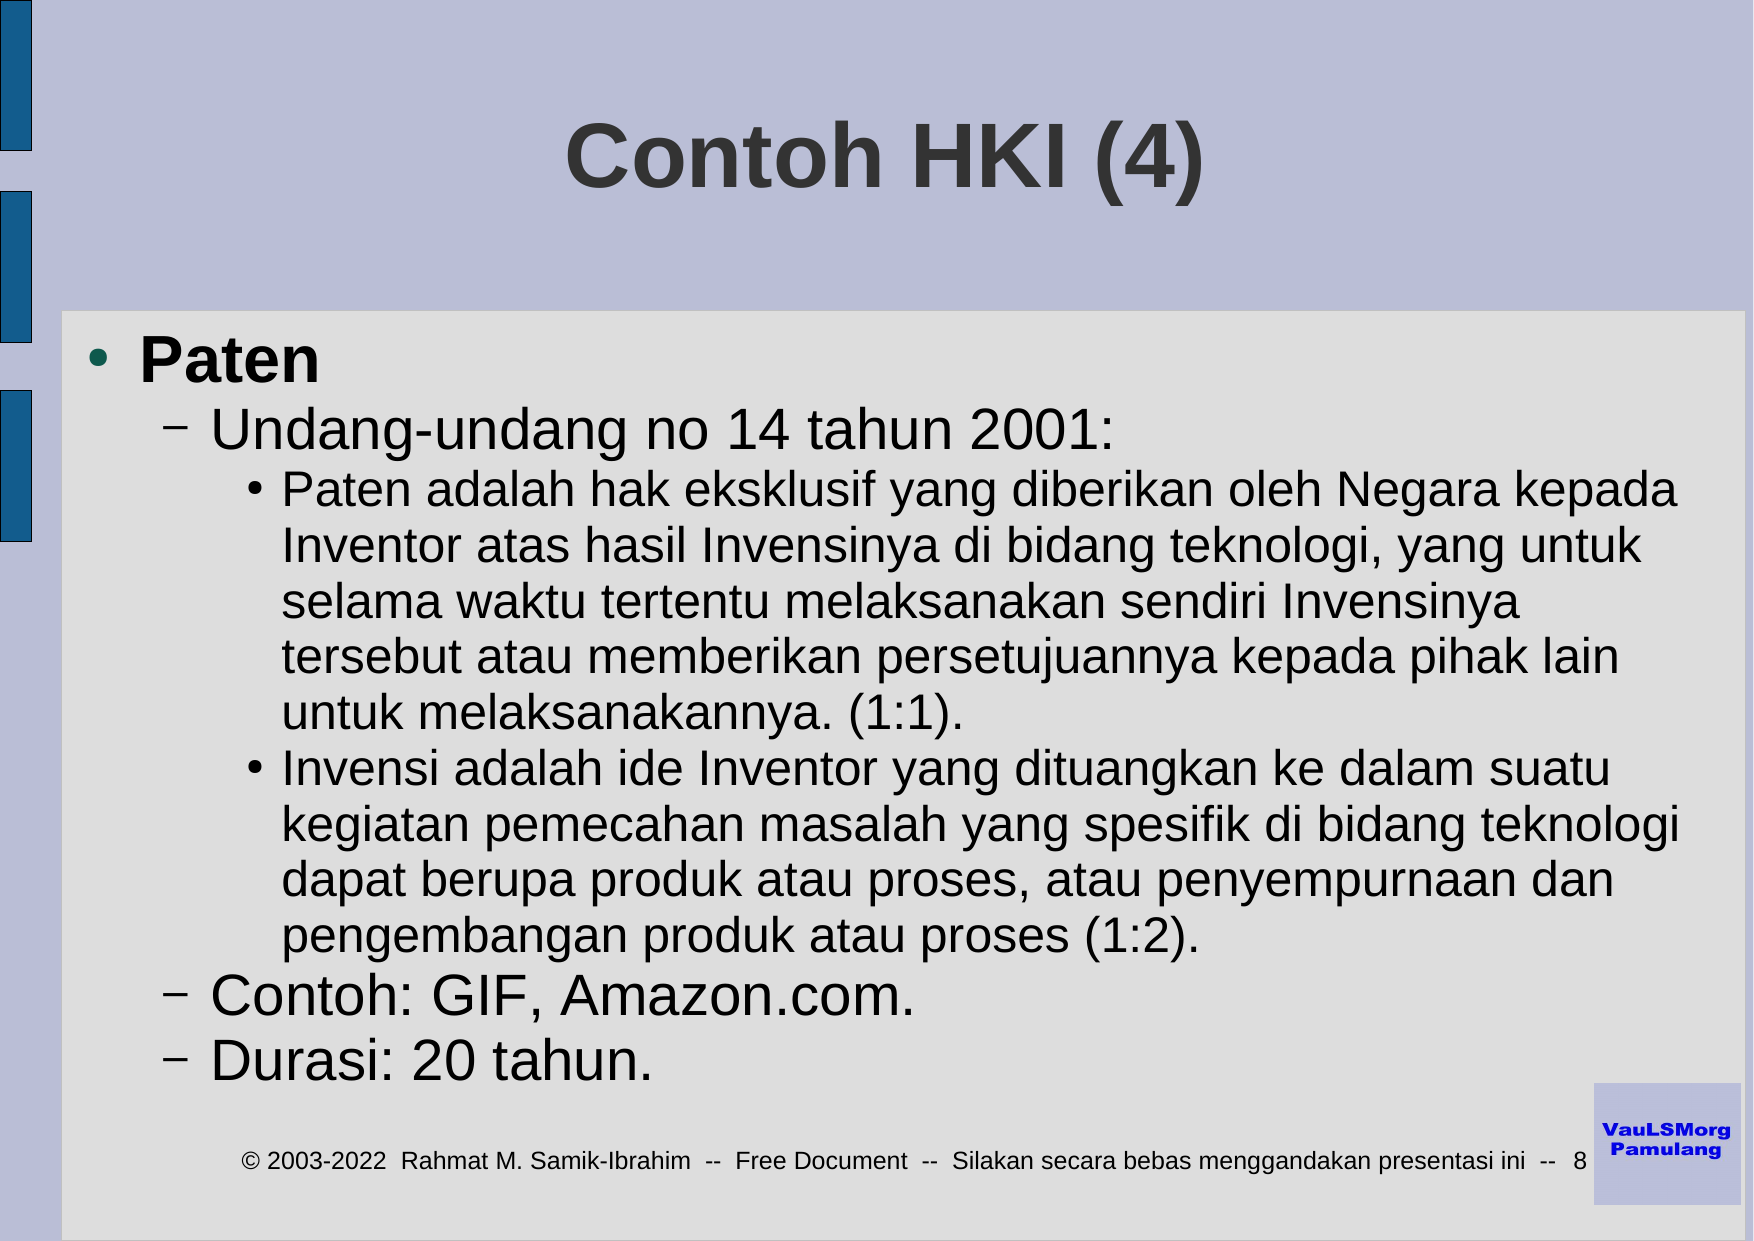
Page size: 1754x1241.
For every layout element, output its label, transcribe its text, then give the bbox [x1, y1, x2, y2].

list Paten Undang-undang no 14 tahun 2001: Paten adalah hak eksklusif yang diberikan oleh Negara kepada Inventor atas hasil Invensinya di bidang teknologi, yang untuk selama waktu tertentu melaksanakan sendiri Invensinya tersebut atau memberikan persetujuannya kepada pihak lain untuk melaksanakannya. (1:1). Invensi adalah ide Inventor yang dituangkan ke dalam suatu kegiatan pemecahan masalah yang spesifik di bidang teknologi dapat berupa produk atau proses, atau penyempurnaan dan pengembangan produk atau proses (1:2). Contoh: GIF, Amazon.com. Durasi: 20 tahun. [68, 321, 1700, 1105]
title Contoh HKI (4) [101, 102, 1670, 210]
picture [1594, 1083, 1741, 1205]
